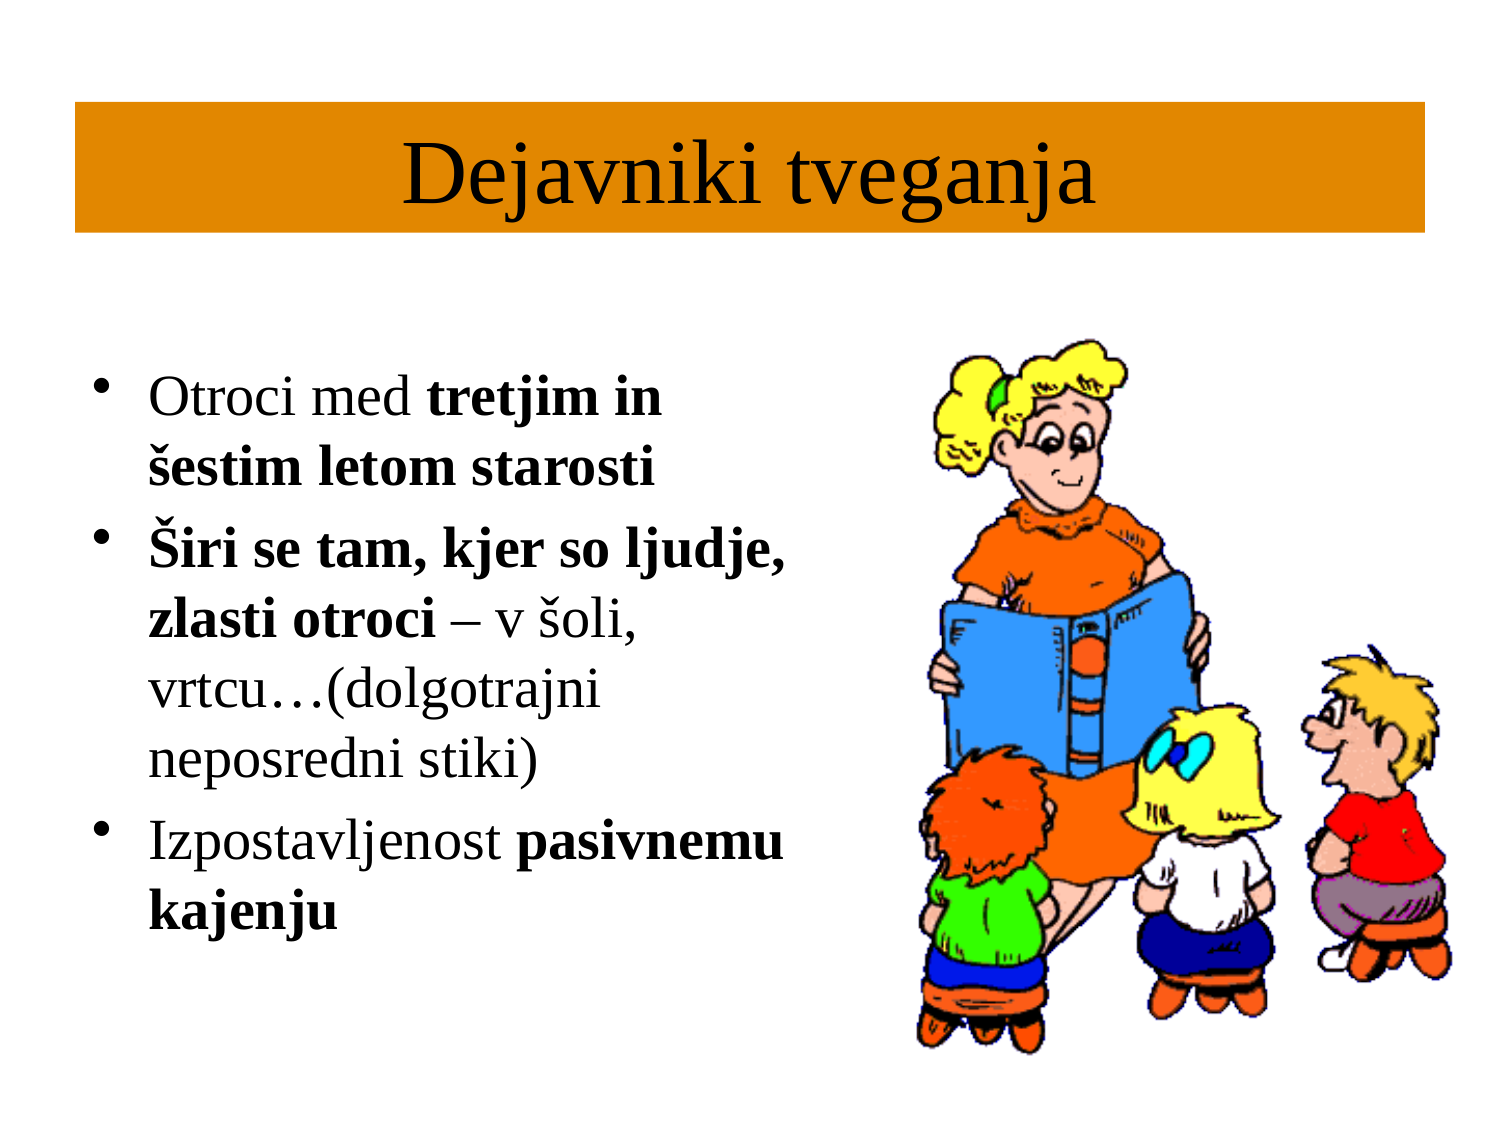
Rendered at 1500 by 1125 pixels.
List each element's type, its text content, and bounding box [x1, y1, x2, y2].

list Otroci med tretjim in šestim letom starosti Širi se tam, kjer so ljudje, zlasti otroci – v šoli, vrtcu…(dolgotrajni neposredni stiki) Izpostavljenost pasivnemu kajenju [76, 350, 821, 1017]
title Dejavniki tveganja [75, 101, 1425, 233]
picture [915, 337, 1457, 1058]
